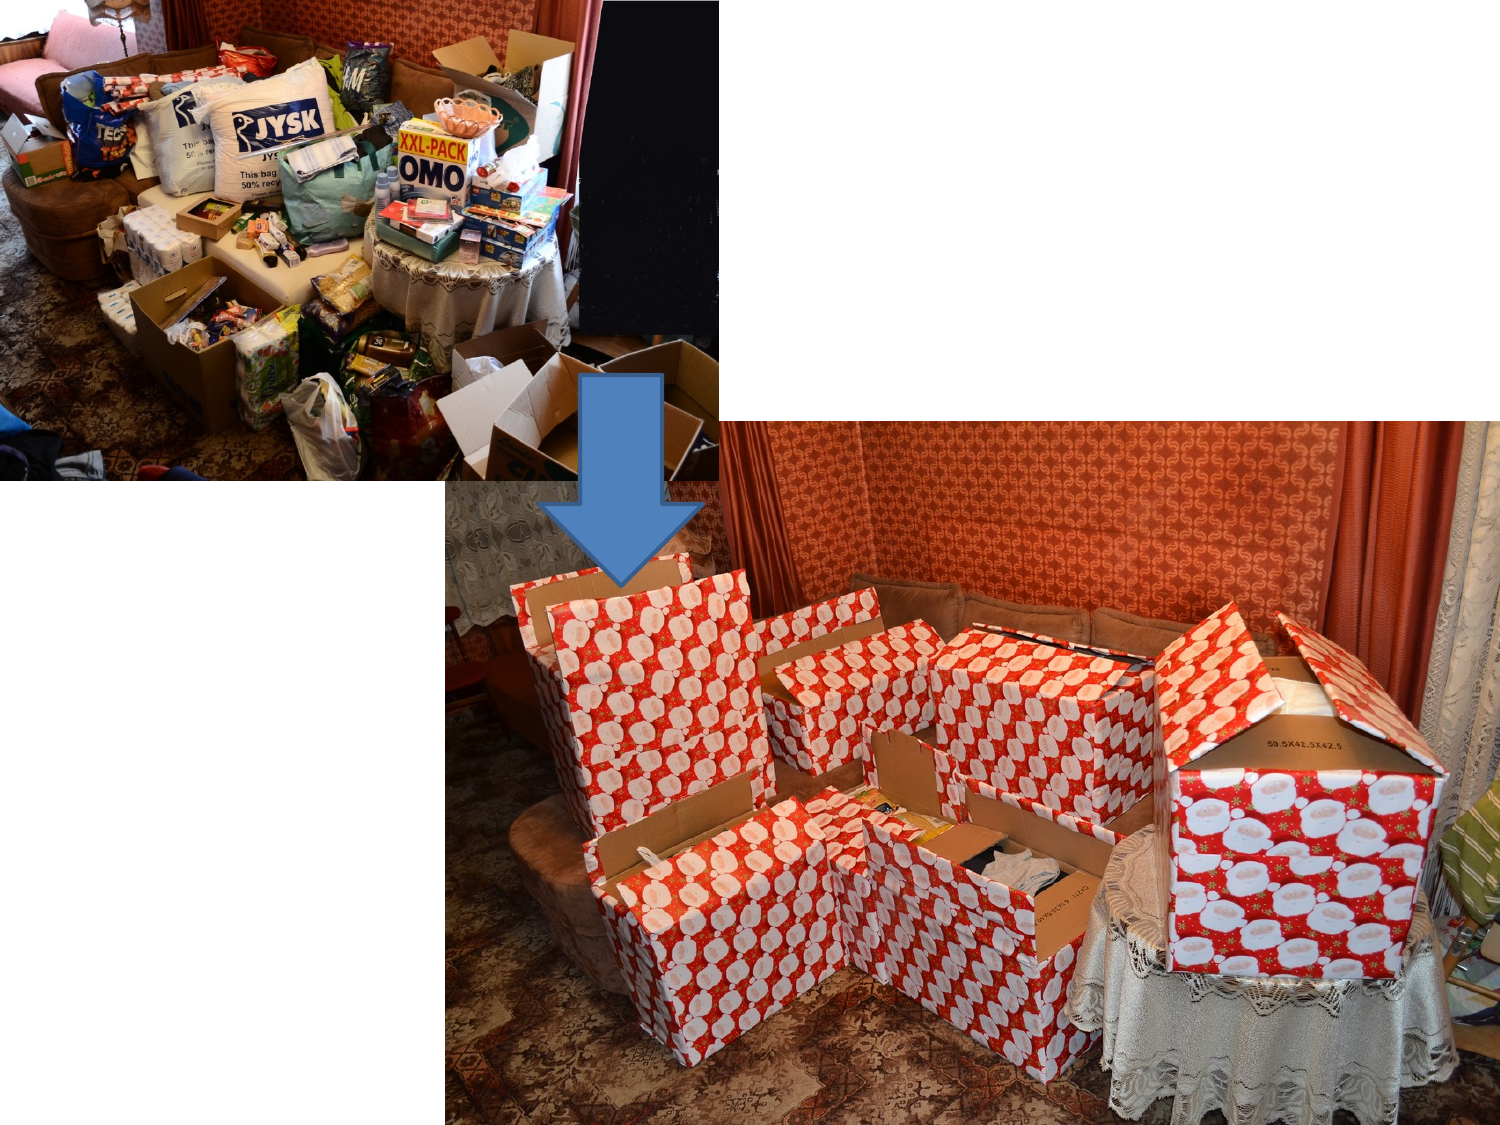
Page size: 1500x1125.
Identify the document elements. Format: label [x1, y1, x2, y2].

text_box [539, 375, 704, 587]
picture [0, 0, 1500, 1125]
